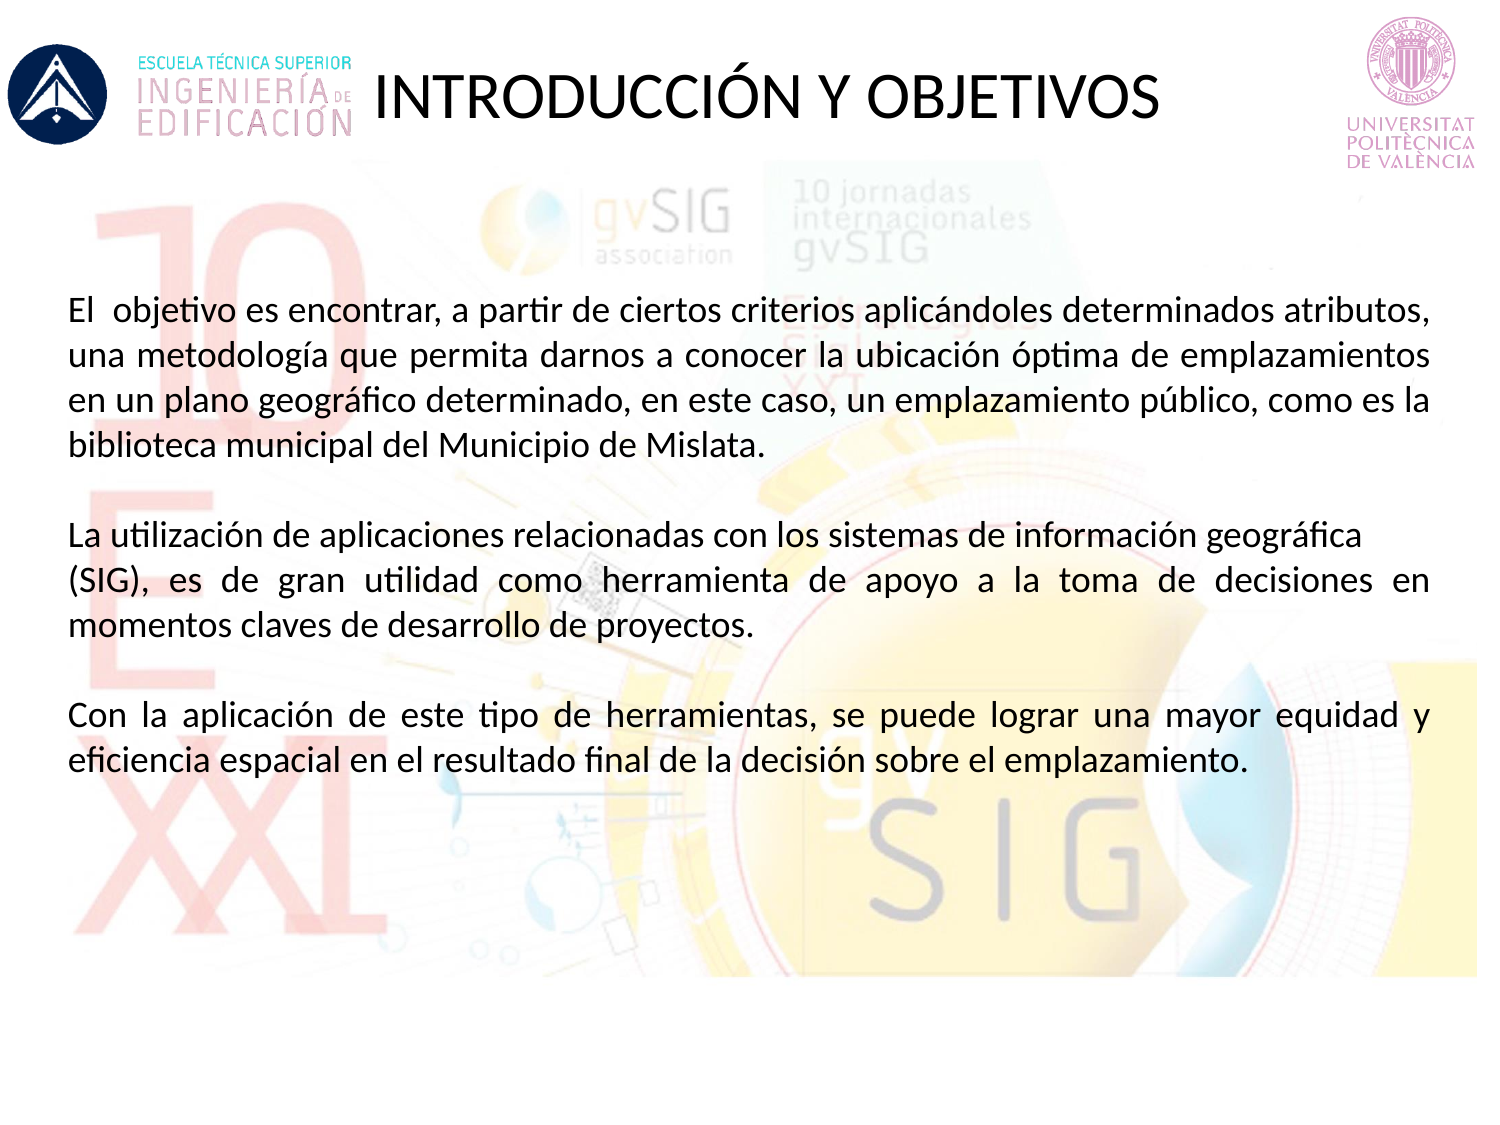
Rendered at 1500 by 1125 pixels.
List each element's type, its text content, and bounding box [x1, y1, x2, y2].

picture [0, 0, 1491, 1125]
text_box El objetivo es encontrar, a partir de ciertos criterios aplicándoles determinados atributos, una metodología que permita darnos a conocer la ubicación óptima de emplazamientos en un plano geográfico determinado, en este caso, un emplazamiento público, como es la biblioteca municipal del Municipio de Mislata. La utilización de aplicaciones relacionadas con los sistemas de información geográfica (SIG), es de gran utilidad como herramienta de apoyo a la toma de decisiones en momentos claves de desarrollo de proyectos. Con la aplicación de este tipo de herramientas, se puede lograr una mayor equidad y eficiencia espacial en el resultado final de la decisión sobre el emplazamiento. [53, 277, 1447, 788]
text_box INTRODUCCIÓN Y OBJETIVOS [205, 44, 1330, 140]
